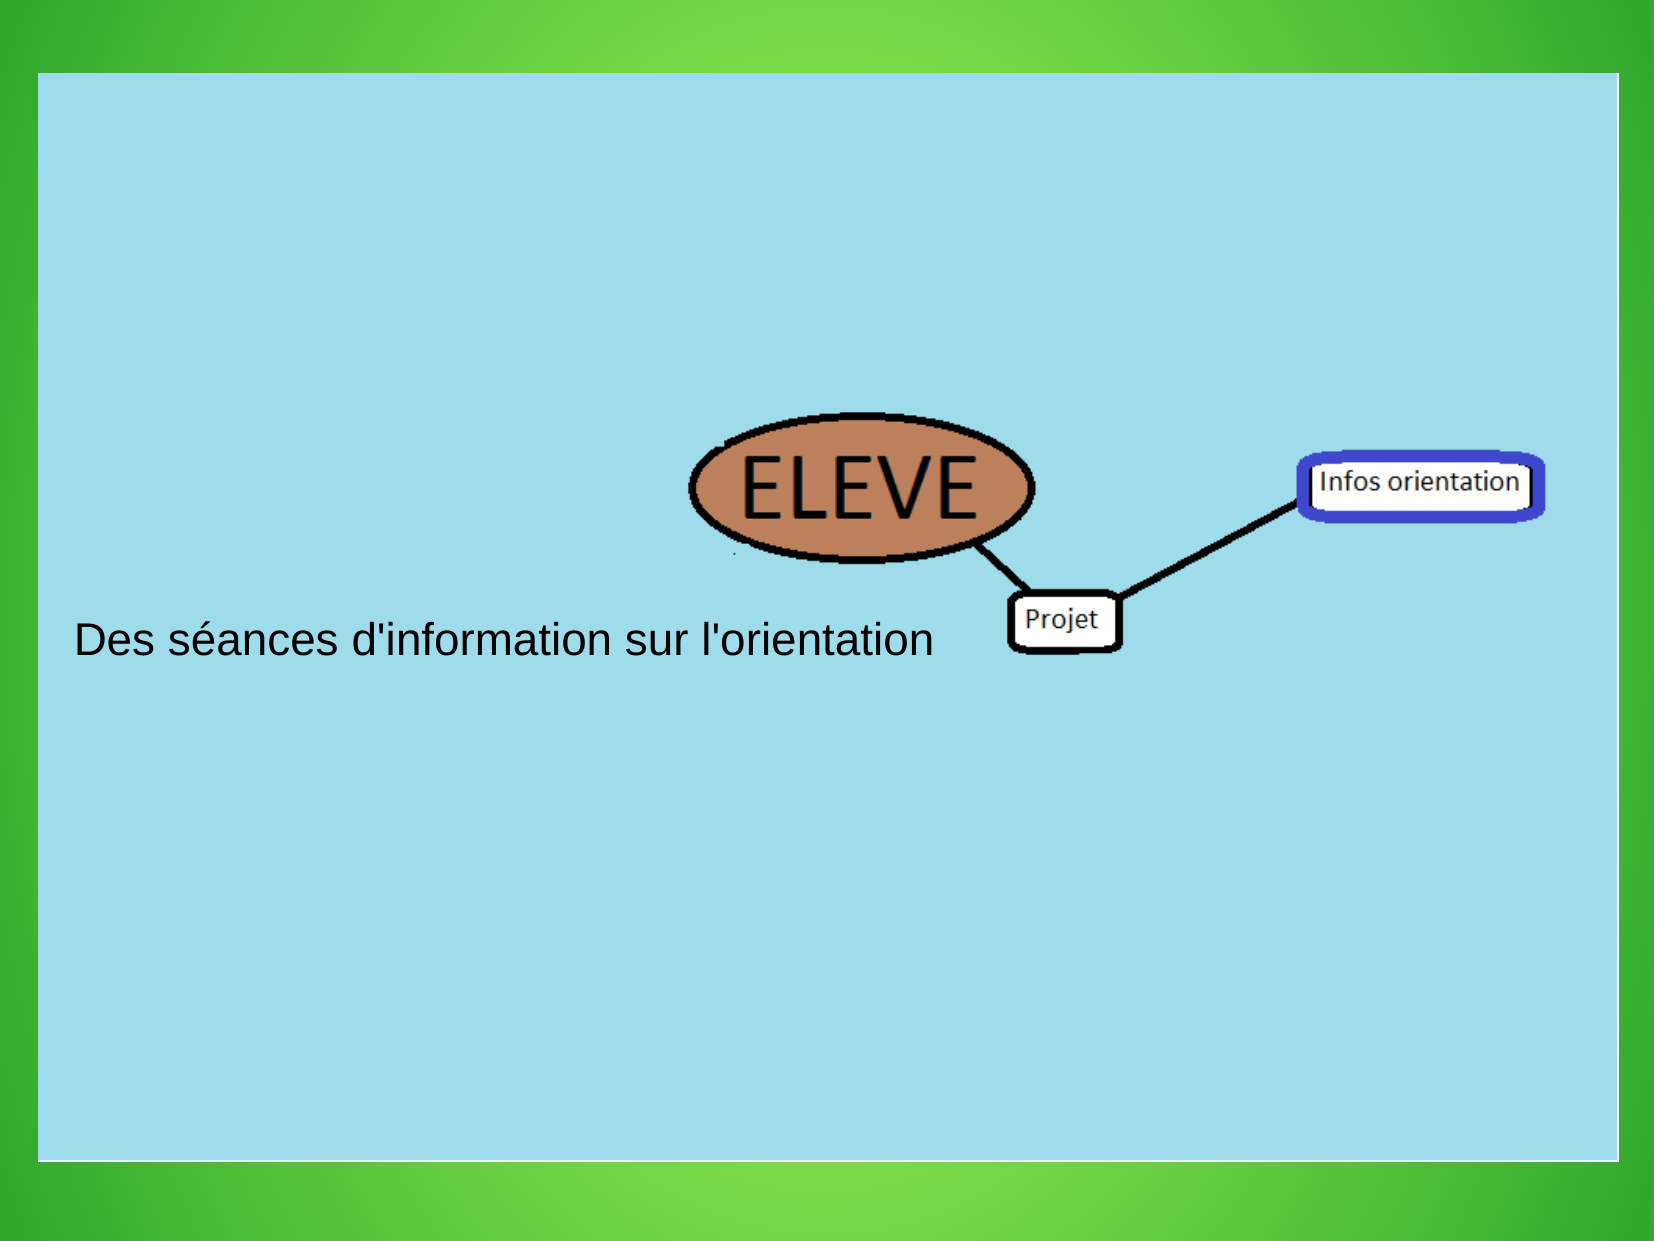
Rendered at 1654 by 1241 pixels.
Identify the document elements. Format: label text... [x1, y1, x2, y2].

picture [38, 73, 1619, 1162]
text_box Des séances d'information sur l'orientation [59, 555, 957, 1235]
